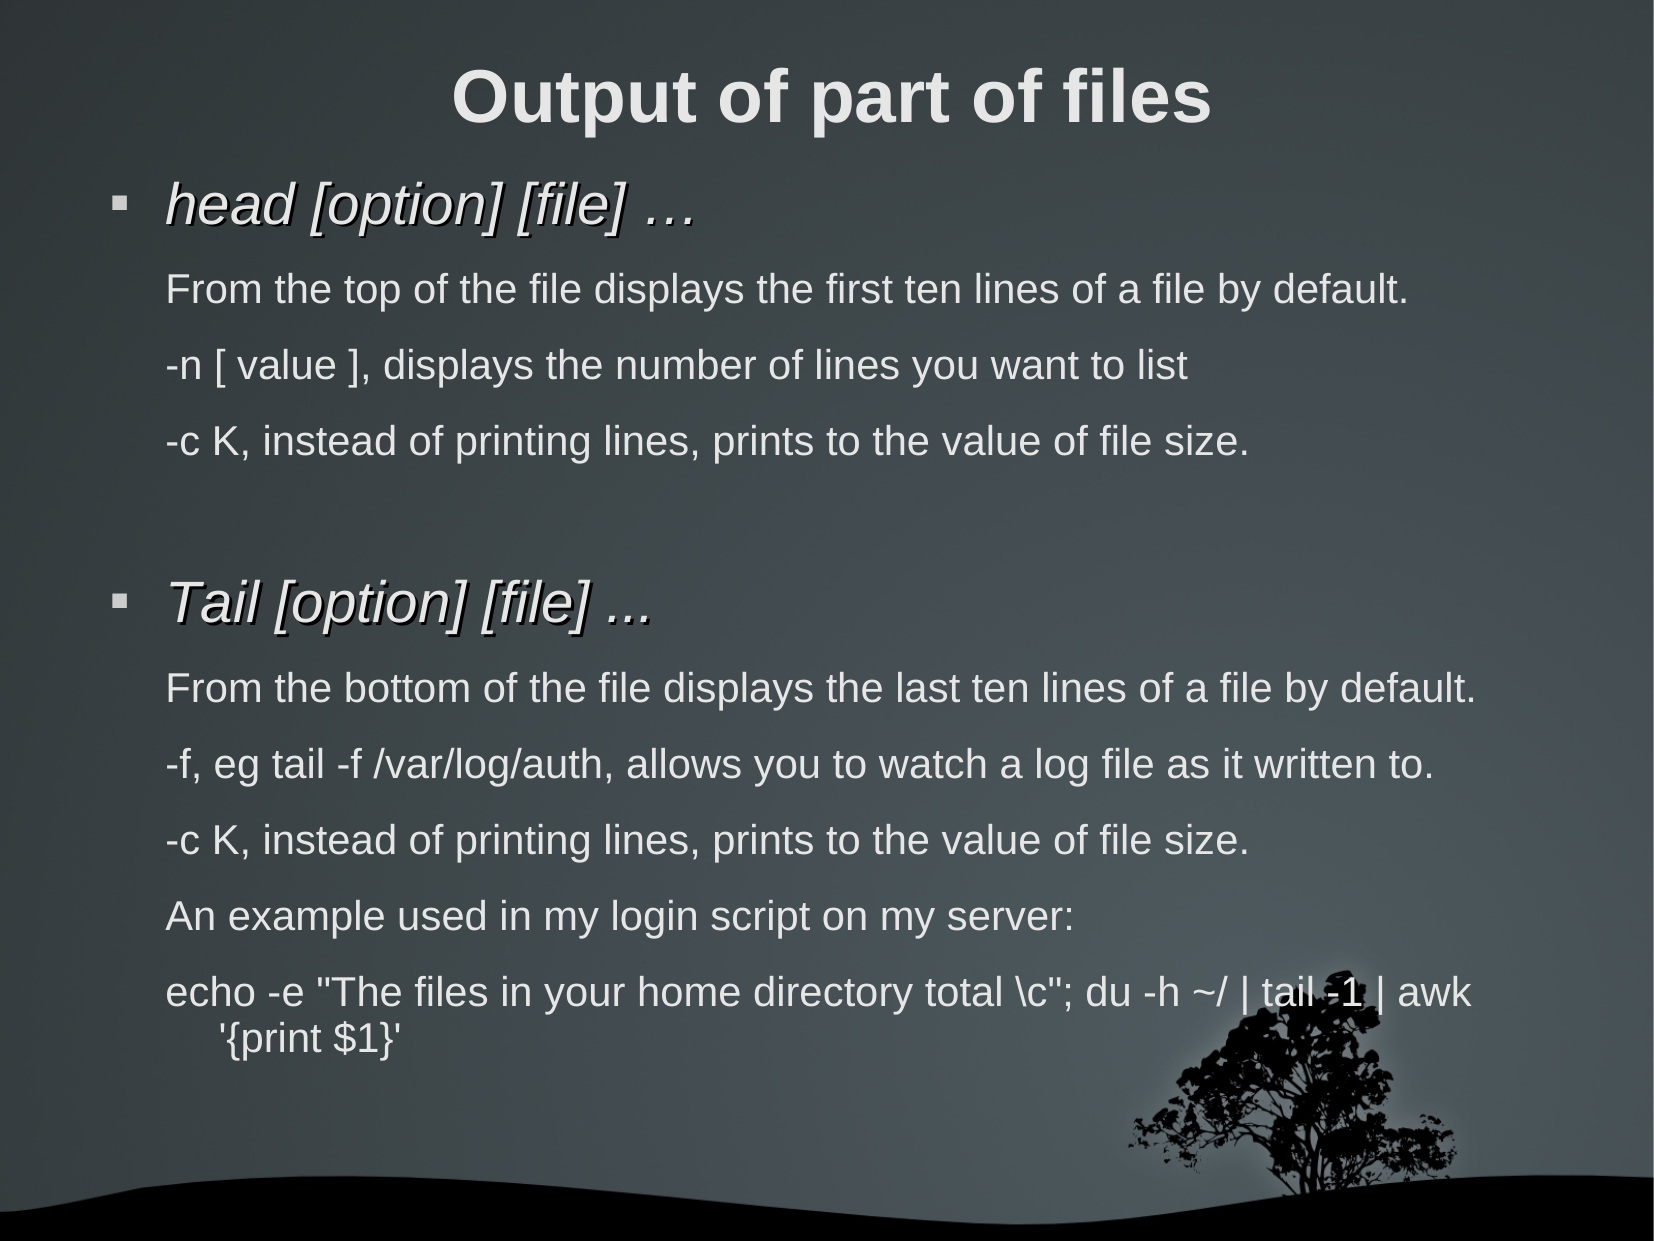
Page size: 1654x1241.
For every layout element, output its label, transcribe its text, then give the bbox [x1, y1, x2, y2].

title Output of part of files [88, 0, 1577, 193]
list head [option] [file] … From the top of the file displays the first ten lines of a file by default. -n [ value ], displays the number of lines you want to list -c K, instead of printing lines, prints to the value of file size. Tail [option] [file] ... From the bottom of the file displays the last ten lines of a file by default. -f, eg tail -f /var/log/auth, allows you to watch a log file as it written to. -c K, instead of printing lines, prints to the value of file size. An example used in my login script on my server: echo -e "The files in your home directory total \c"; du -h ~/ | tail -1 | awk '{print $1}' [76, 171, 1565, 1235]
picture [0, 0, 1654, 1241]
